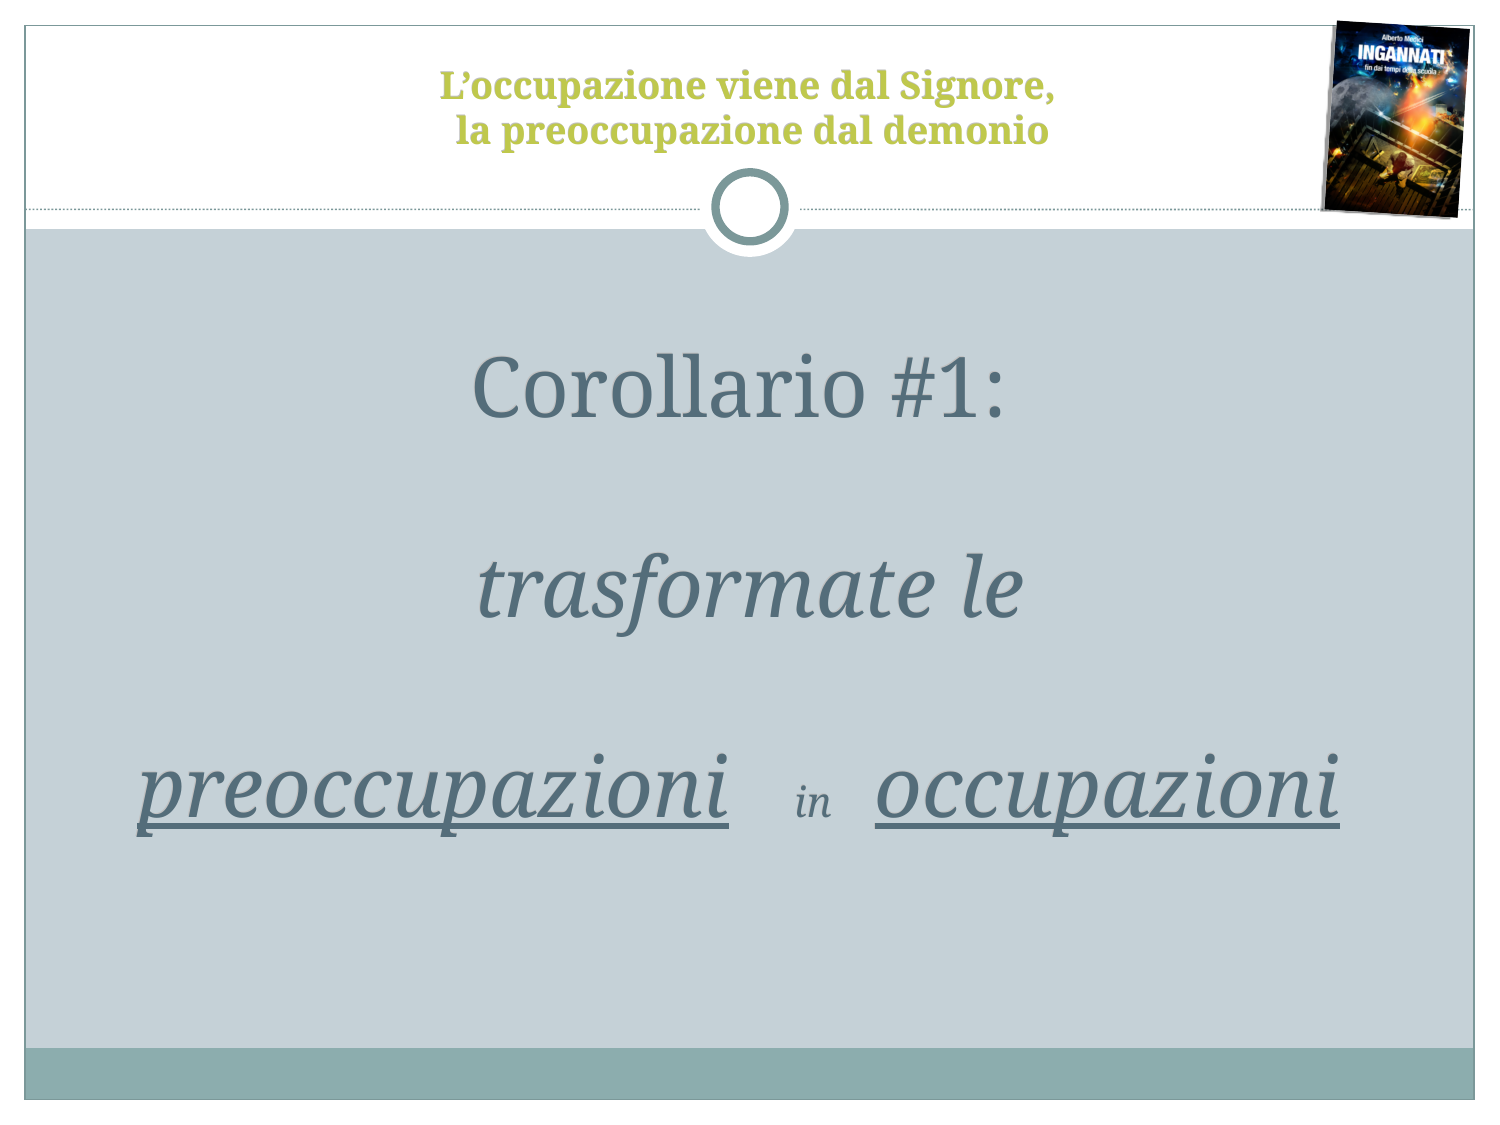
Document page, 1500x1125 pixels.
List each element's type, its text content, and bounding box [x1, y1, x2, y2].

picture [1324, 20, 1470, 219]
text_box Corollario #1: trasformate le preoccupazioni in occupazioni [48, 326, 1430, 841]
text_box L’occupazione viene dal Signore, la preoccupazione dal demonio [378, 55, 1128, 160]
